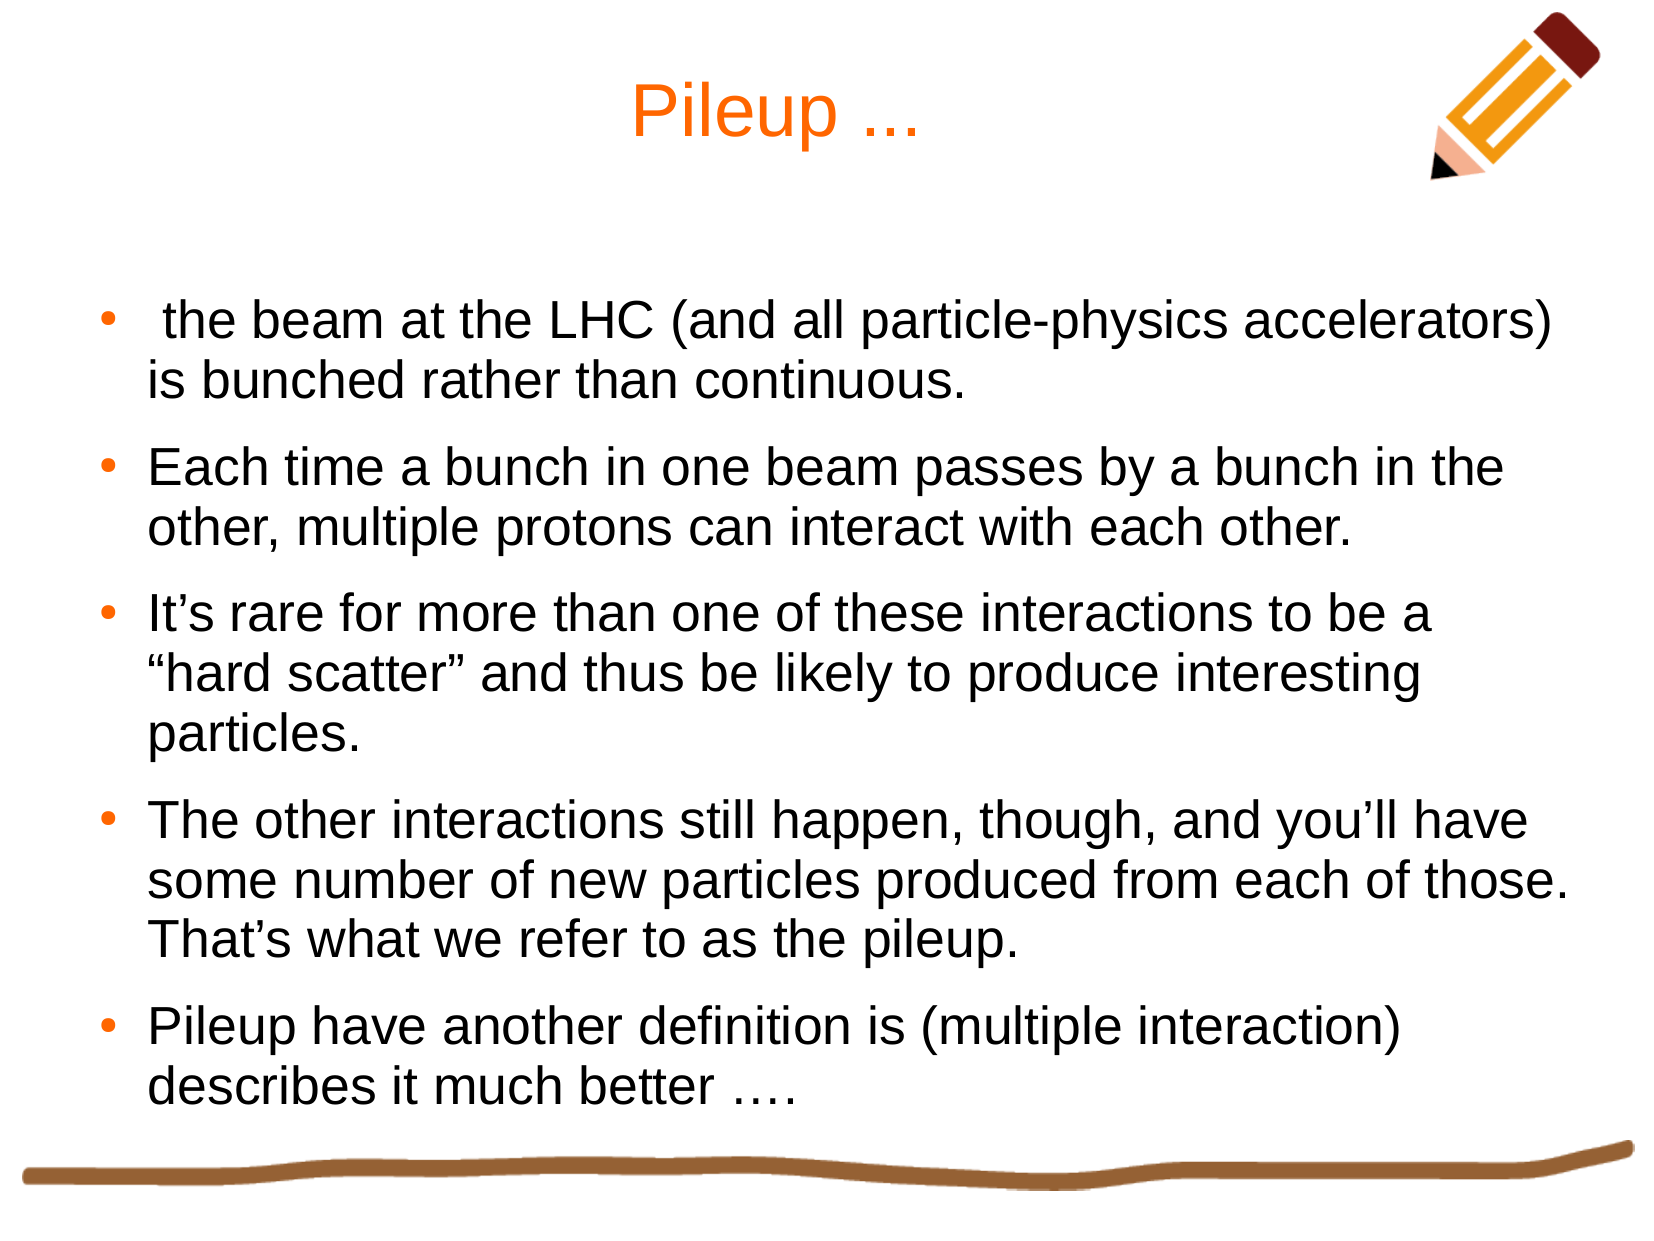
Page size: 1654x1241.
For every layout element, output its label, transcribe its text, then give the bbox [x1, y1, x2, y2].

picture [22, 1140, 1635, 1191]
title Pileup ... [82, 49, 1430, 172]
picture [1430, 12, 1601, 181]
list the beam at the LHC (and all particle-physics accelerators) is bunched rather than continuous. Each time a bunch in one beam passes by a bunch in the other, multiple protons can interact with each other. It’s rare for more than one of these interactions to be a “hard scatter” and thus be likely to produce interesting particles. The other interactions still happen, though, and you’ll have some number of new particles produced from each of those. That’s what we refer to as the pileup. Pileup have another definition is (multiple interaction) describes it much better …. [82, 290, 1571, 1122]
